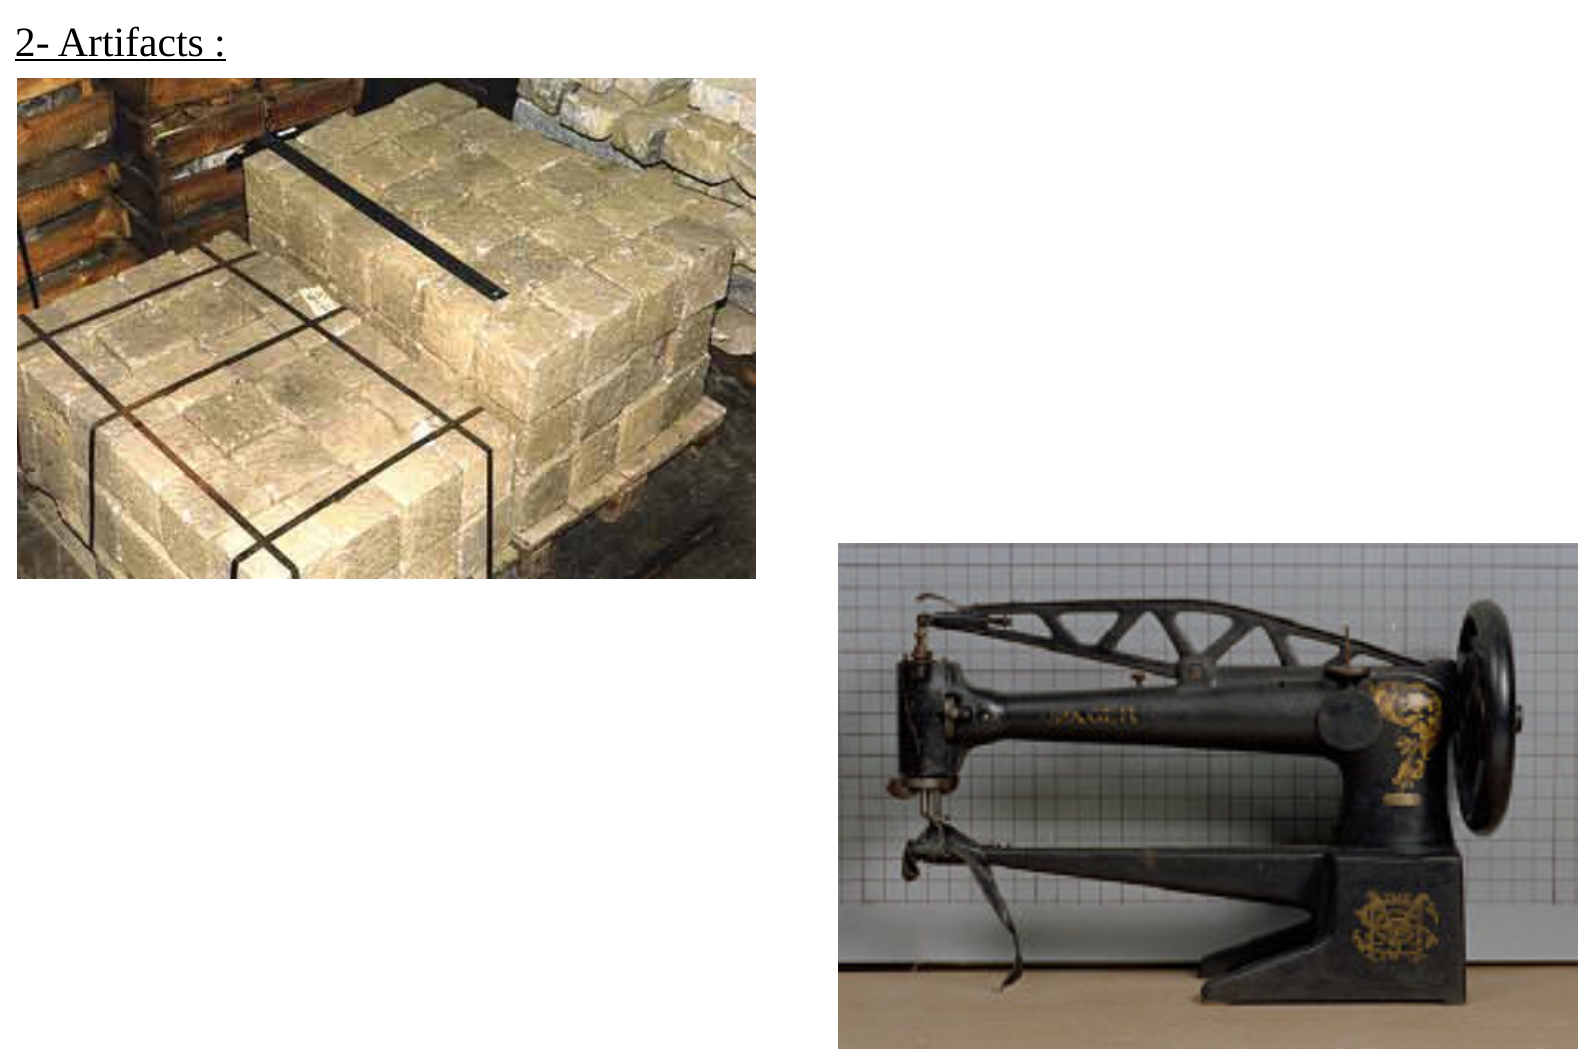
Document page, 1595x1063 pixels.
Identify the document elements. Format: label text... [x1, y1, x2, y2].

picture [17, 78, 756, 579]
picture [838, 543, 1578, 1049]
text_box 2- Artifacts : [0, 11, 308, 74]
